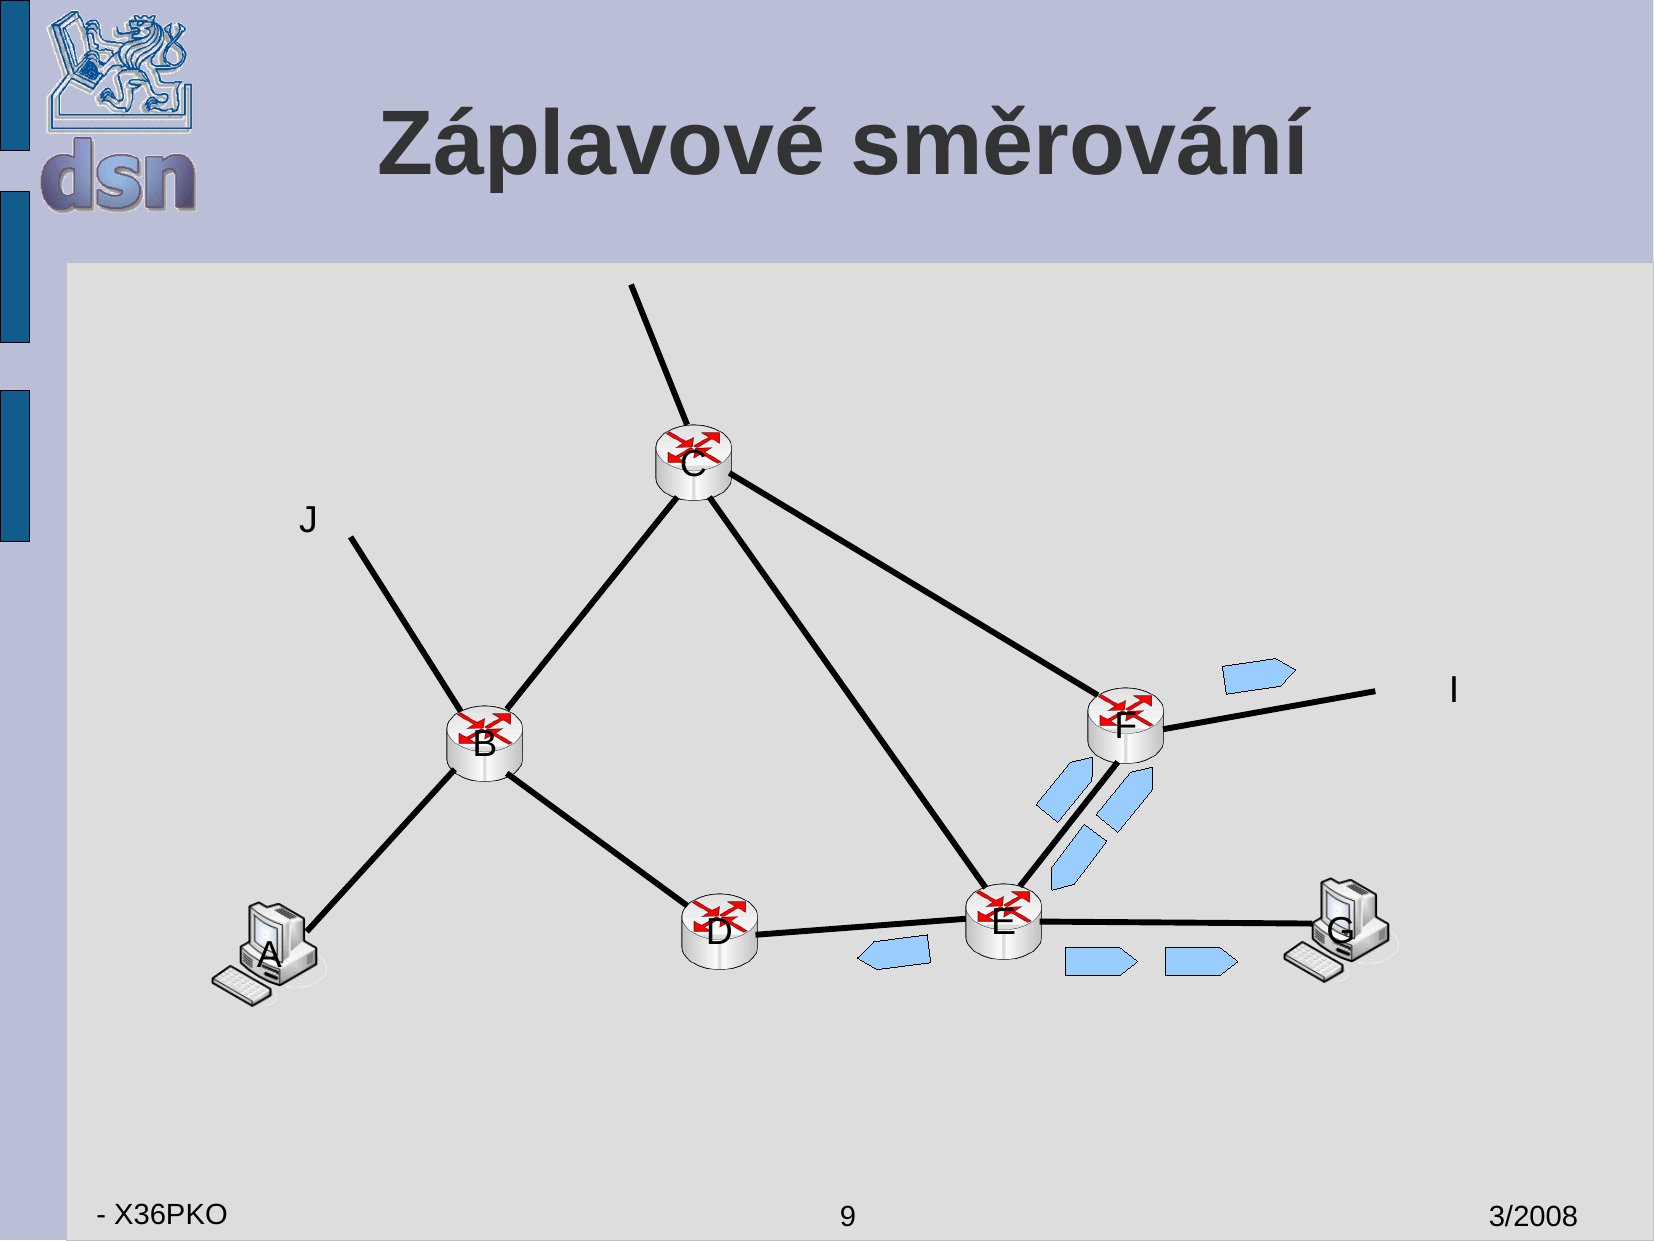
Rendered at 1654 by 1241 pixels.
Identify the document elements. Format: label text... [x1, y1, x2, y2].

title Záplavové směrování [210, 39, 1478, 247]
picture [446, 705, 523, 782]
text_box [1036, 757, 1093, 823]
text_box [1065, 947, 1138, 976]
picture [965, 883, 1042, 960]
text_box [1165, 947, 1238, 976]
text_box I [1434, 661, 1475, 718]
picture [10, 10, 223, 230]
text_box J [284, 490, 333, 548]
text_box [1222, 658, 1296, 695]
picture [681, 893, 758, 970]
text_box [857, 934, 931, 970]
picture [1283, 877, 1399, 984]
picture [1087, 687, 1164, 764]
picture [211, 901, 327, 1007]
picture [655, 424, 732, 501]
text_box [1096, 767, 1153, 833]
text_box [1051, 824, 1107, 891]
